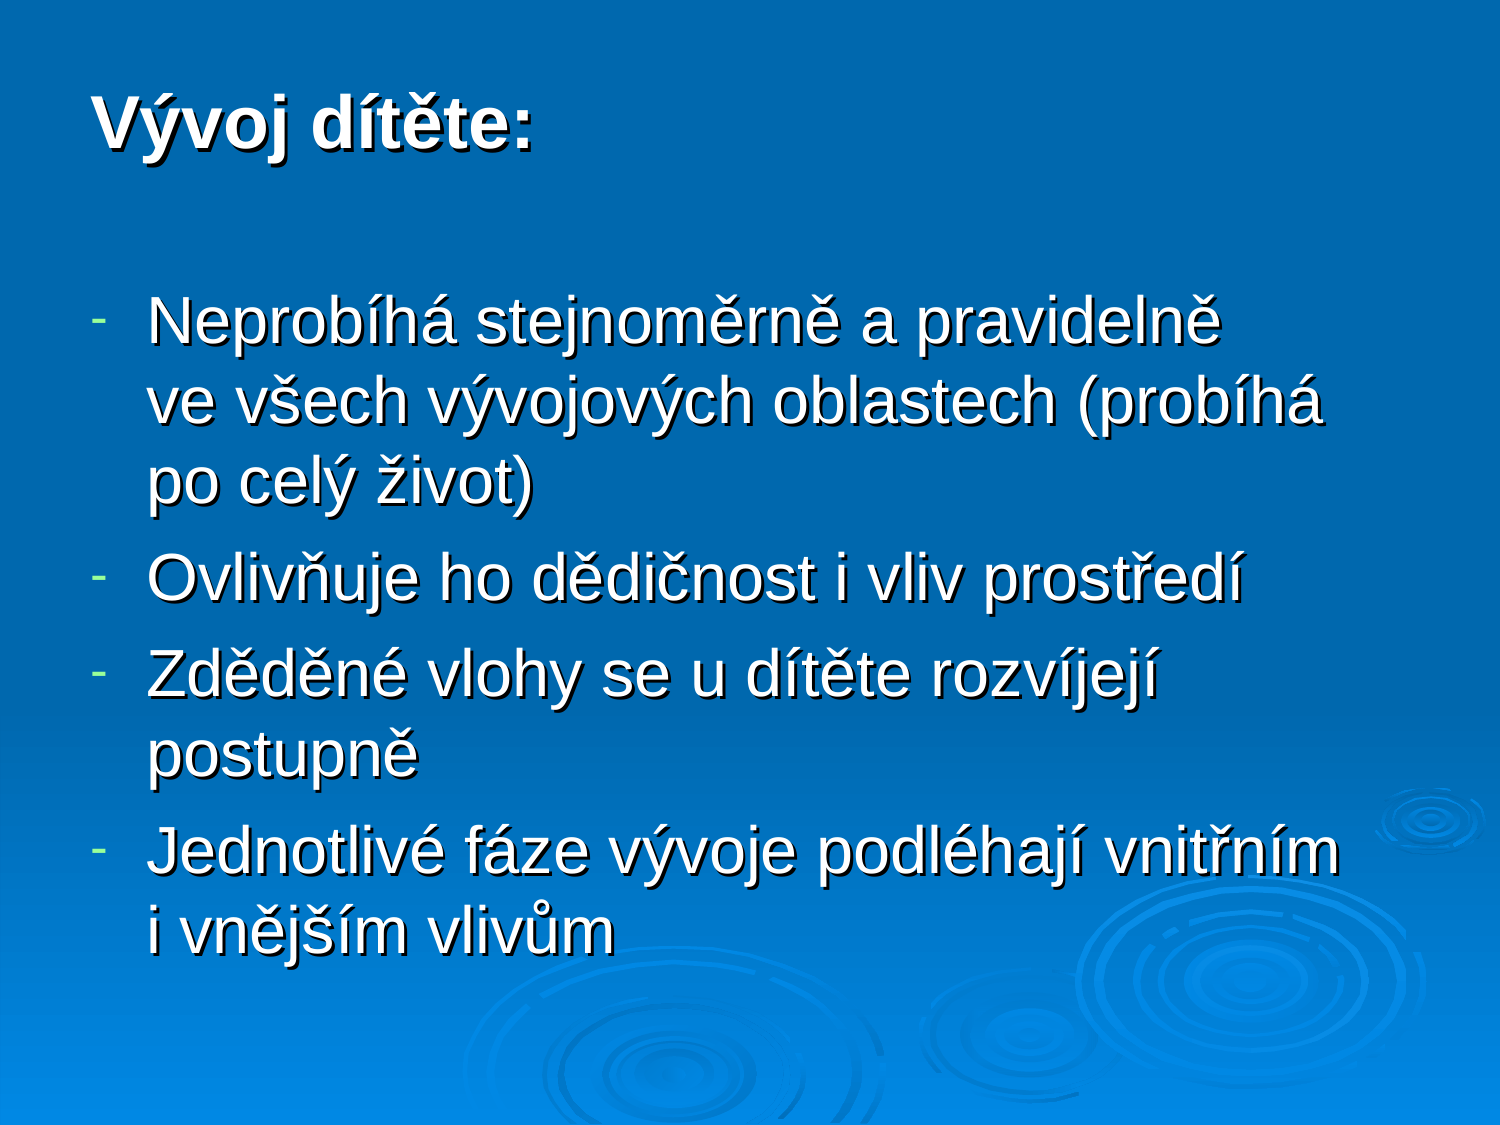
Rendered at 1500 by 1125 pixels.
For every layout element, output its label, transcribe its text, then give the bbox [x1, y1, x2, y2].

list Vývoj dítěte: Neprobíhá stejnoměrně a pravidelně ve všech vývojových oblastech (probíhá po celý život) Ovlivňuje ho dědičnost i vliv prostředí Zděděné vlohy se u dítěte rozvíjejí postupně Jednotlivé fáze vývoje podléhají vnitřním i vnějším vlivům [75, 66, 1426, 1071]
